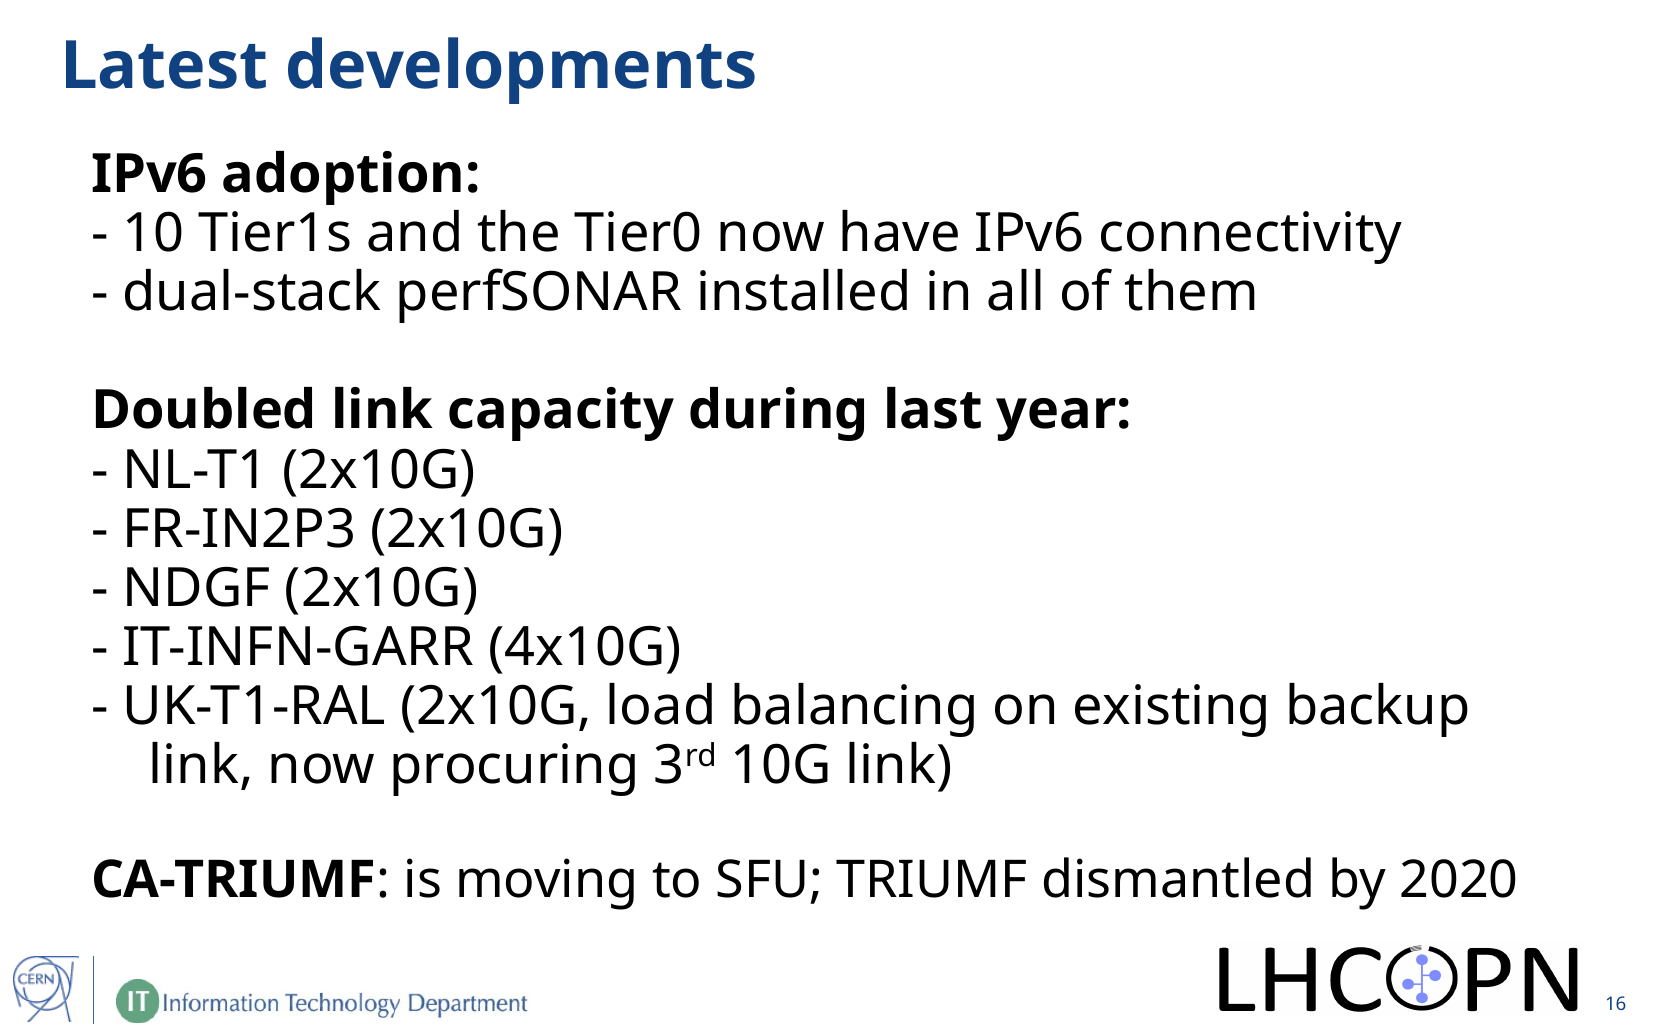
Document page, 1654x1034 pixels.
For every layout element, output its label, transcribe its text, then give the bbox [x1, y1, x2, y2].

picture [13, 956, 76, 1032]
text_box IPv6 adoption: - 10 Tier1s and the Tier0 now have IPv6 connectivity - dual-stack perfSONAR installed in all of them Doubled link capacity during last year: - NL-T1 (2x10G) - FR-IN2P3 (2x10G) - NDGF (2x10G) - IT-INFN-GARR (4x10G) - UK-T1-RAL (2x10G, load balancing on existing backup link, now procuring 3rd 10G link) CA-TRIUMF: is moving to SFU; TRIUMF dismantled by 2020 [76, 137, 1601, 1034]
title Latest developments [60, 0, 1528, 138]
picture [1215, 941, 1585, 1016]
